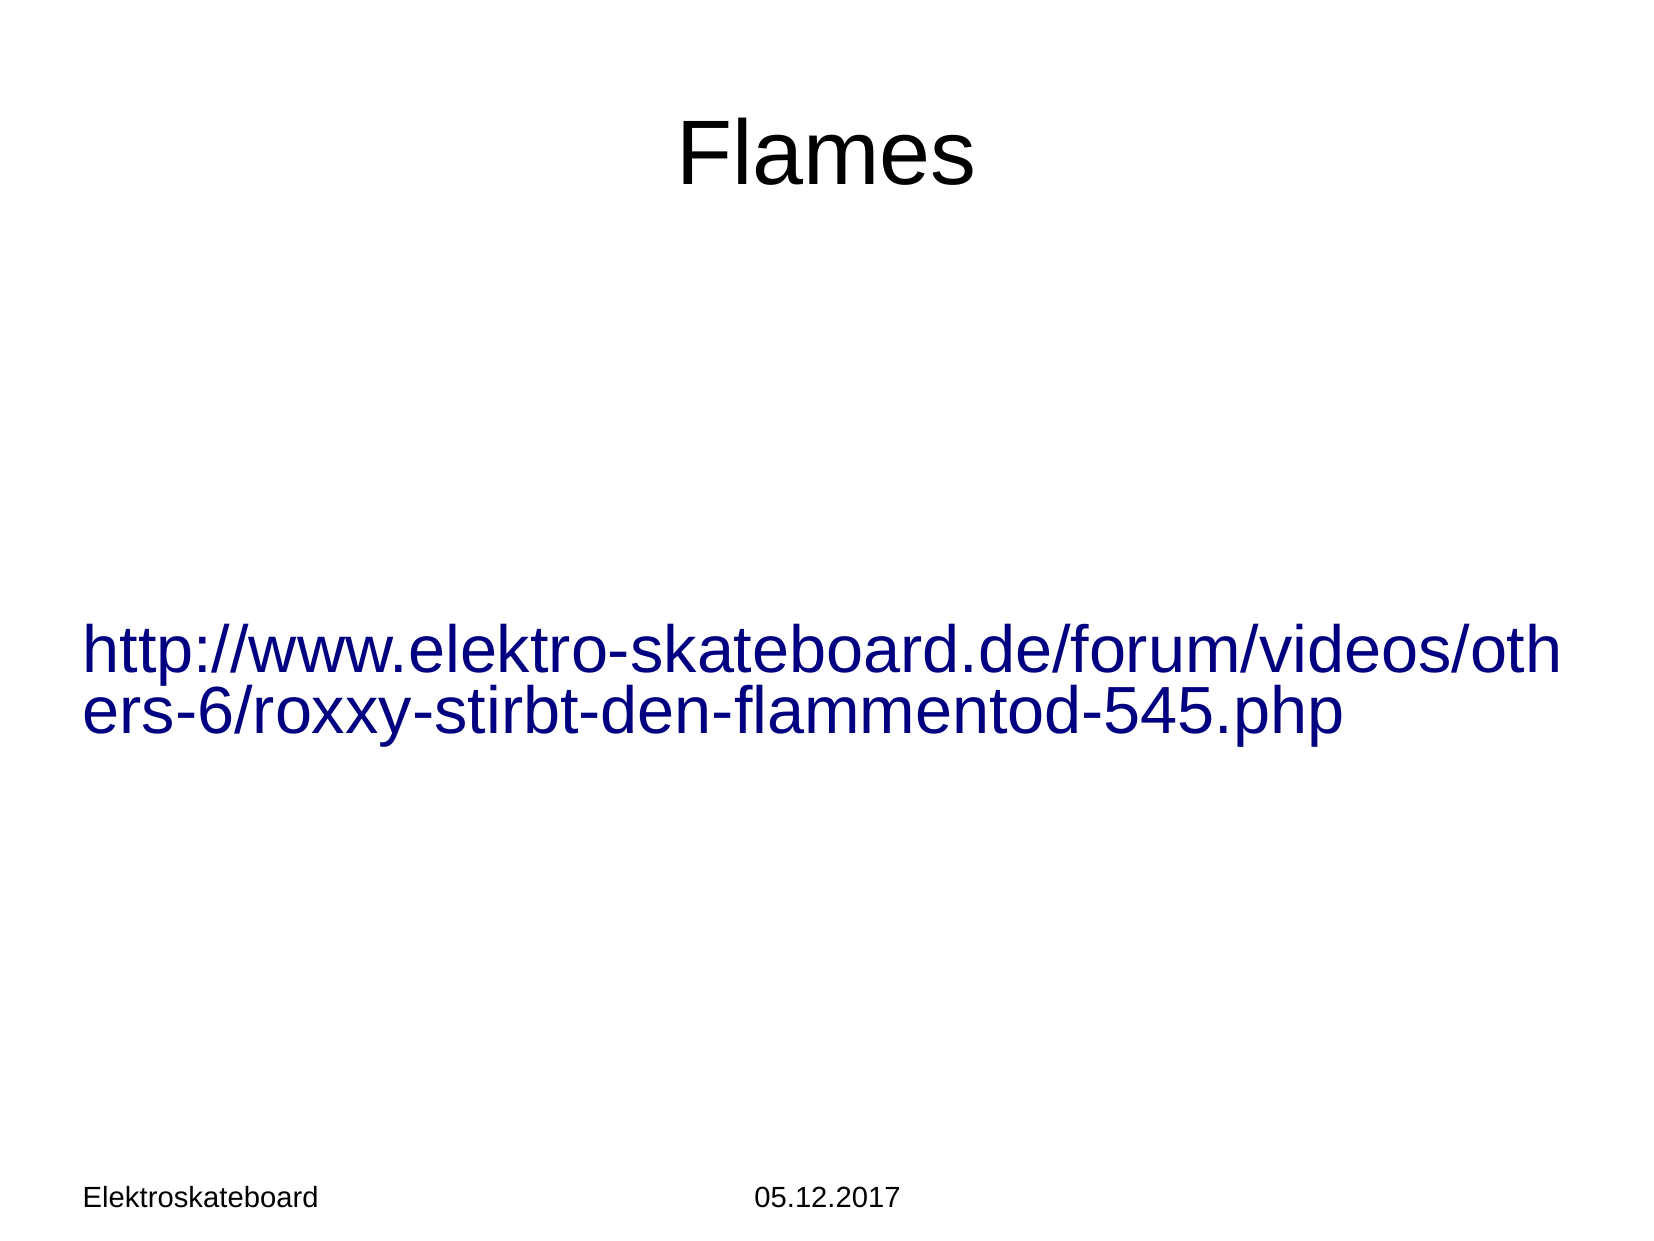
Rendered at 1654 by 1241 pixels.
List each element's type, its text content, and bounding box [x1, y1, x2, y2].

subtitle http://www.elektro-skateboard.de/forum/videos/others-6/roxxy-stirbt-den-flammentod-545.php [82, 290, 1571, 1010]
title Flames [82, 49, 1571, 257]
